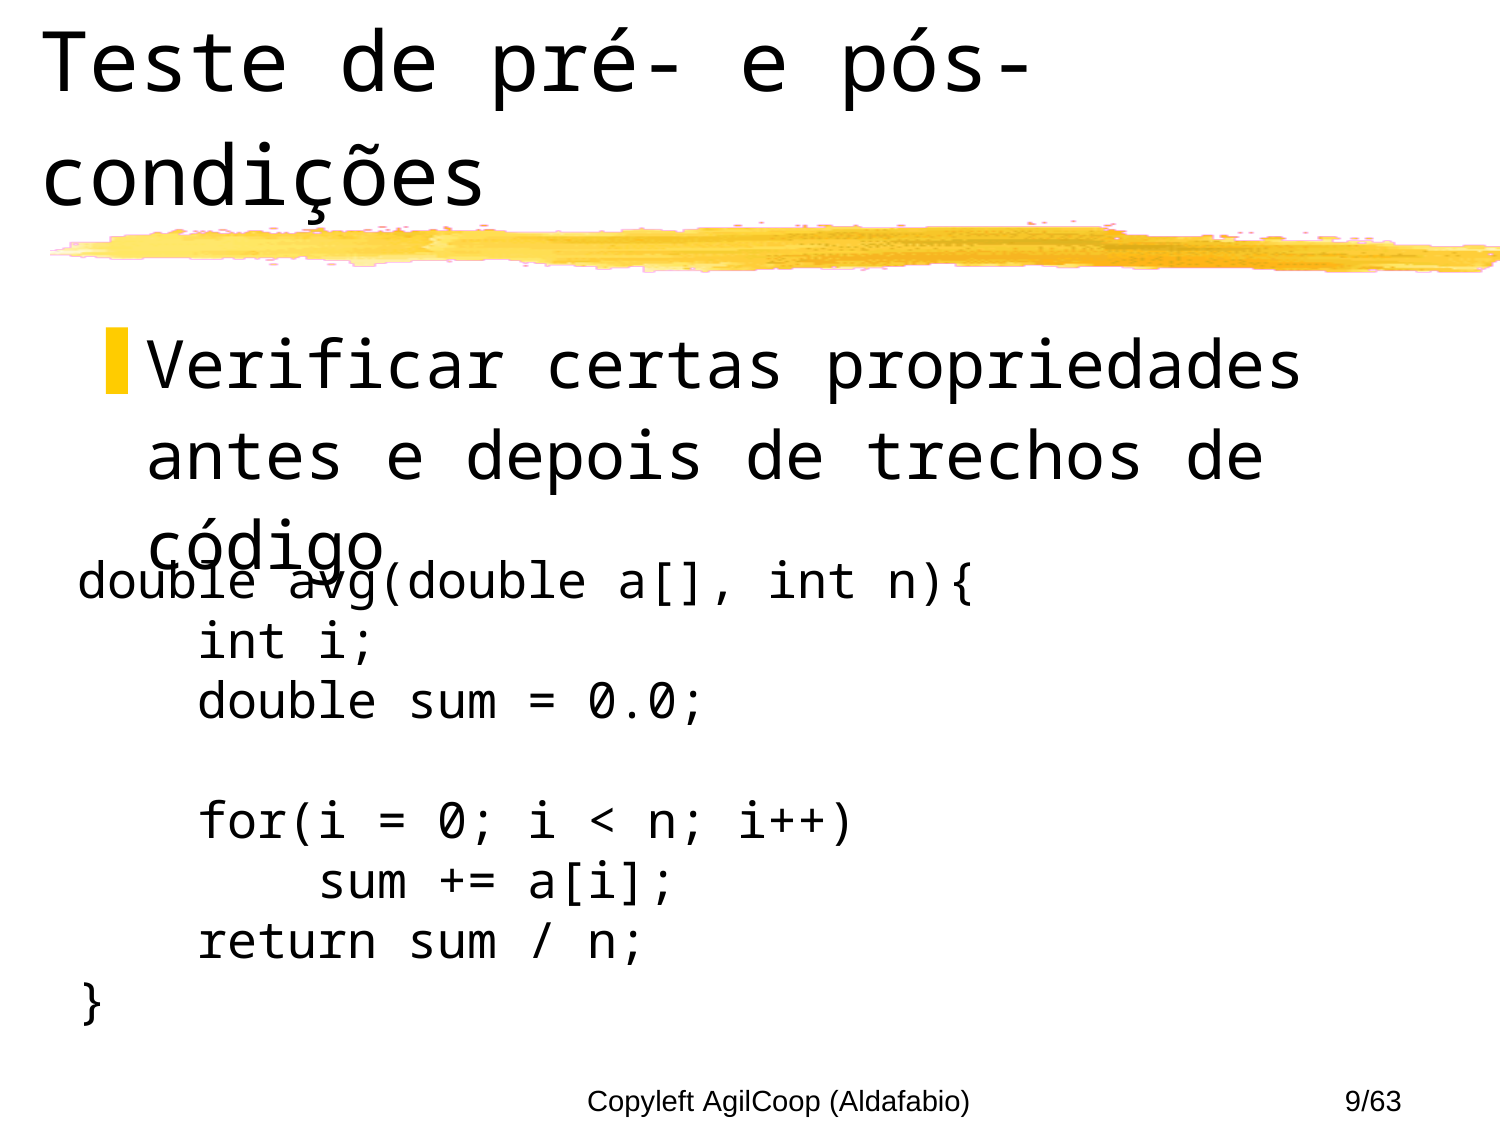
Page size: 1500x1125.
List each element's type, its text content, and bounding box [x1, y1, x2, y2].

picture [50, 215, 1500, 284]
list Verificar certas propriedades antes e depois de trechos de código [74, 309, 1417, 501]
text_box double avg(double a[], int n){ int i; double sum = 0.0; for(i = 0; i < n; i++) sum += a[i]; return sum / n; } [62, 540, 993, 1037]
title Teste de pré- e pós-condições [24, 74, 1488, 238]
